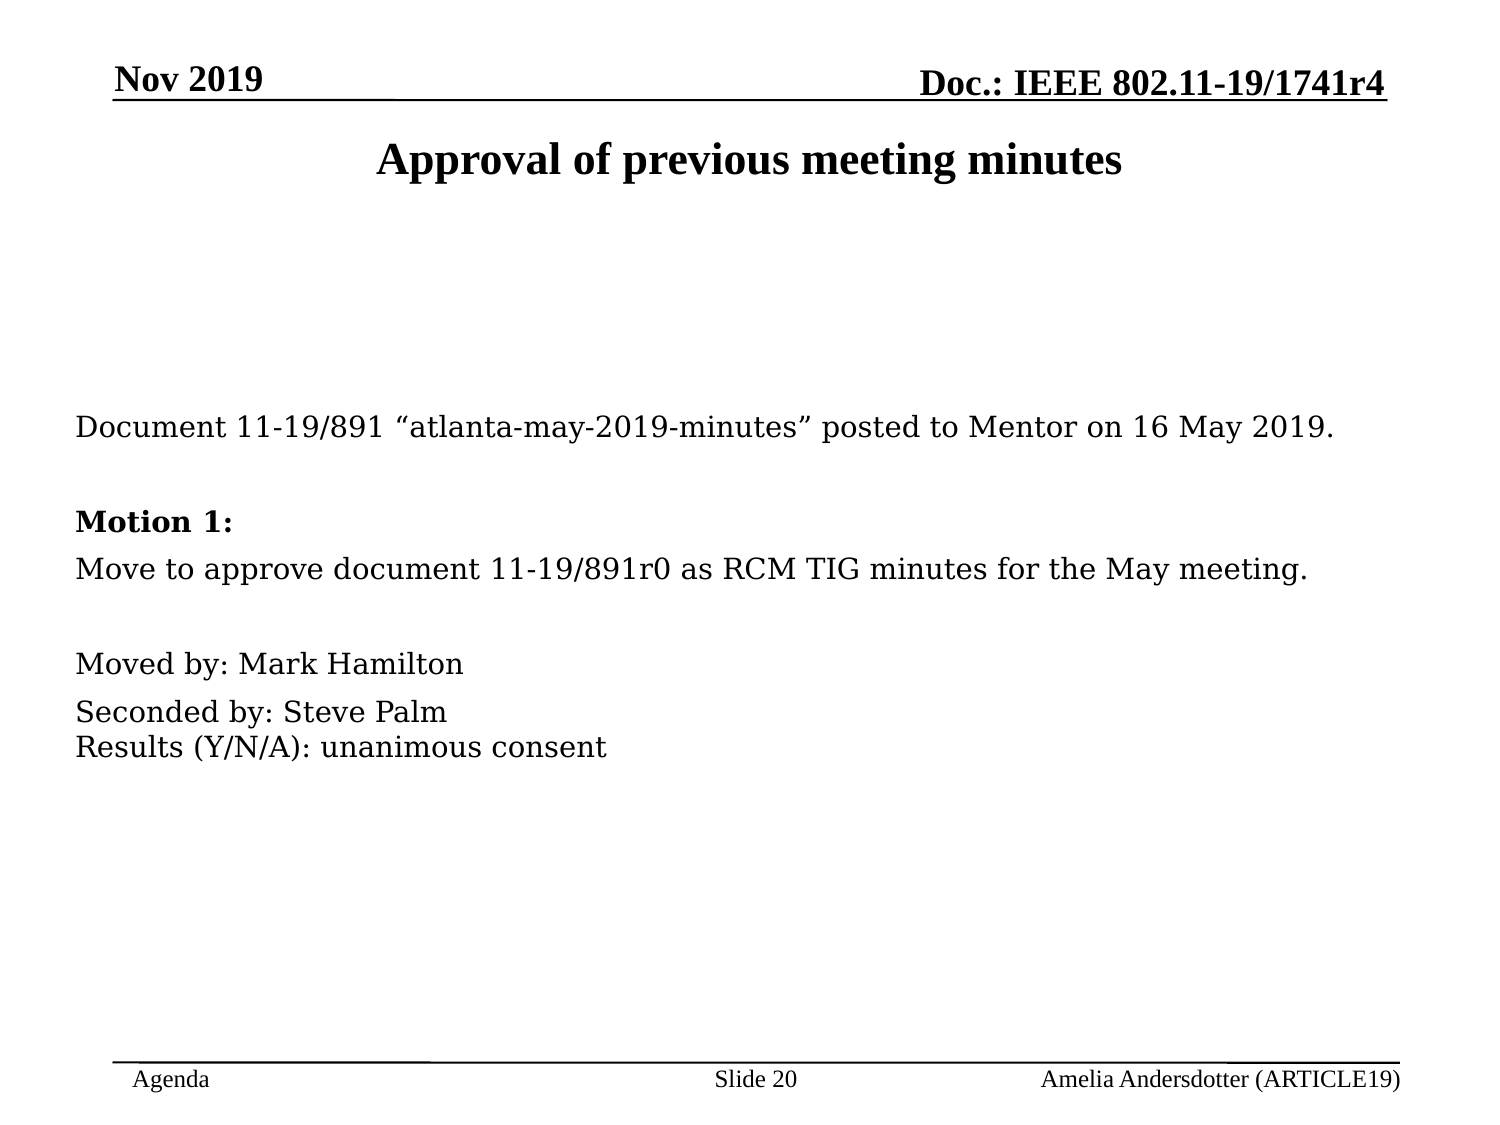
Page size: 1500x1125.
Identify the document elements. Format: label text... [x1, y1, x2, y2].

text_box Nov 2019 [114, 54, 422, 99]
text_box Amelia Andersdotter (ARTICLE19) [878, 1062, 1401, 1092]
text_box Approval of previous meeting minutes [112, 112, 1387, 201]
text_box Slide <number> [712, 1062, 799, 1122]
text_box Document 11-19/891 “atlanta-may-2019-minutes” posted to Mentor on 16 May 2019. Motion 1: Move to approve document 11-19/891r0 as RCM TIG minutes for the May meeting. Moved by: Mark Hamilton Seconded by: Steve Palm Results (Y/N/A): unanimous consent [75, 408, 1425, 763]
